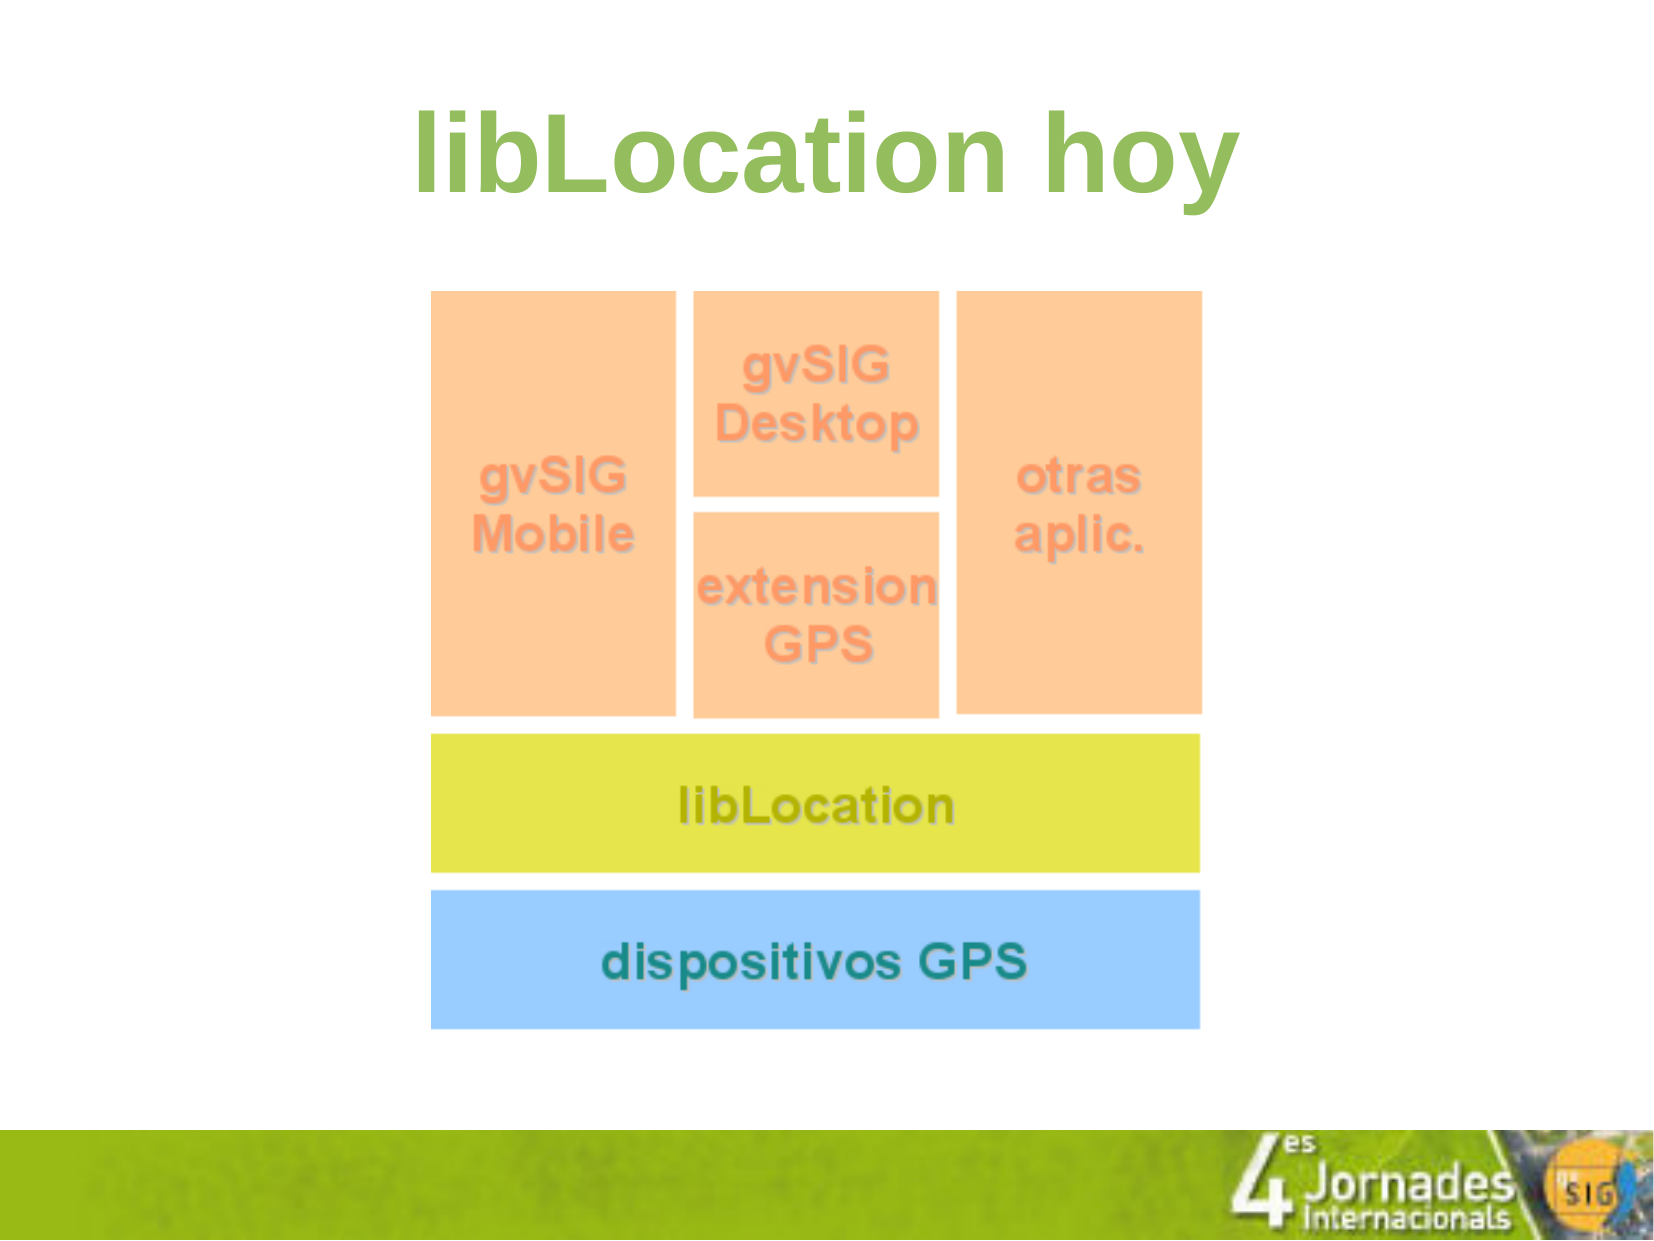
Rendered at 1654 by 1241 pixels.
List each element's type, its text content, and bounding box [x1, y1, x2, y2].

picture [0, 1130, 1654, 1240]
picture [431, 291, 1205, 1032]
title libLocation hoy [82, 49, 1571, 257]
